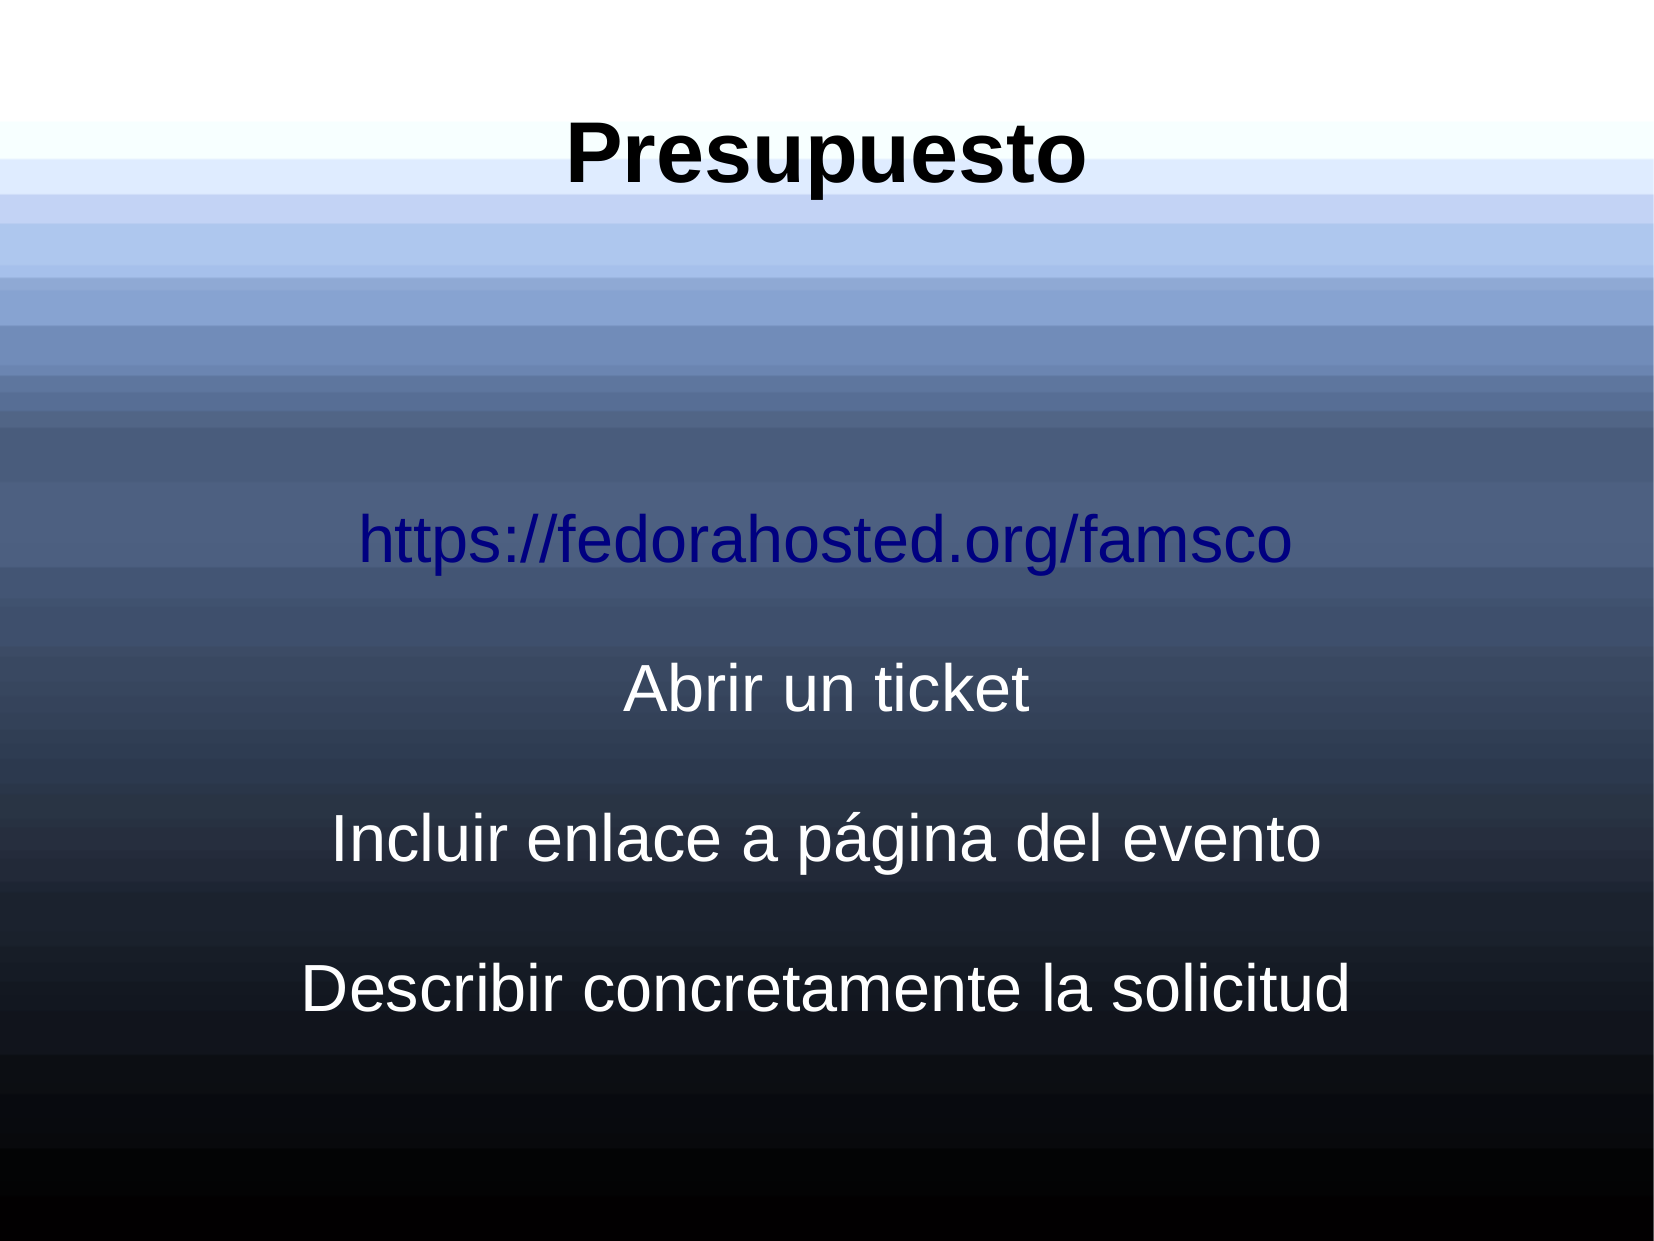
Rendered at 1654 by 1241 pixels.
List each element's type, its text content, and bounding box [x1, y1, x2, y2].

title Presupuesto [82, 49, 1571, 257]
subtitle https://fedorahosted.org/famsco Abrir un ticket Incluir enlace a página del evento Describir concretamente la solicitud [82, 354, 1571, 1173]
picture [0, 0, 1654, 1241]
